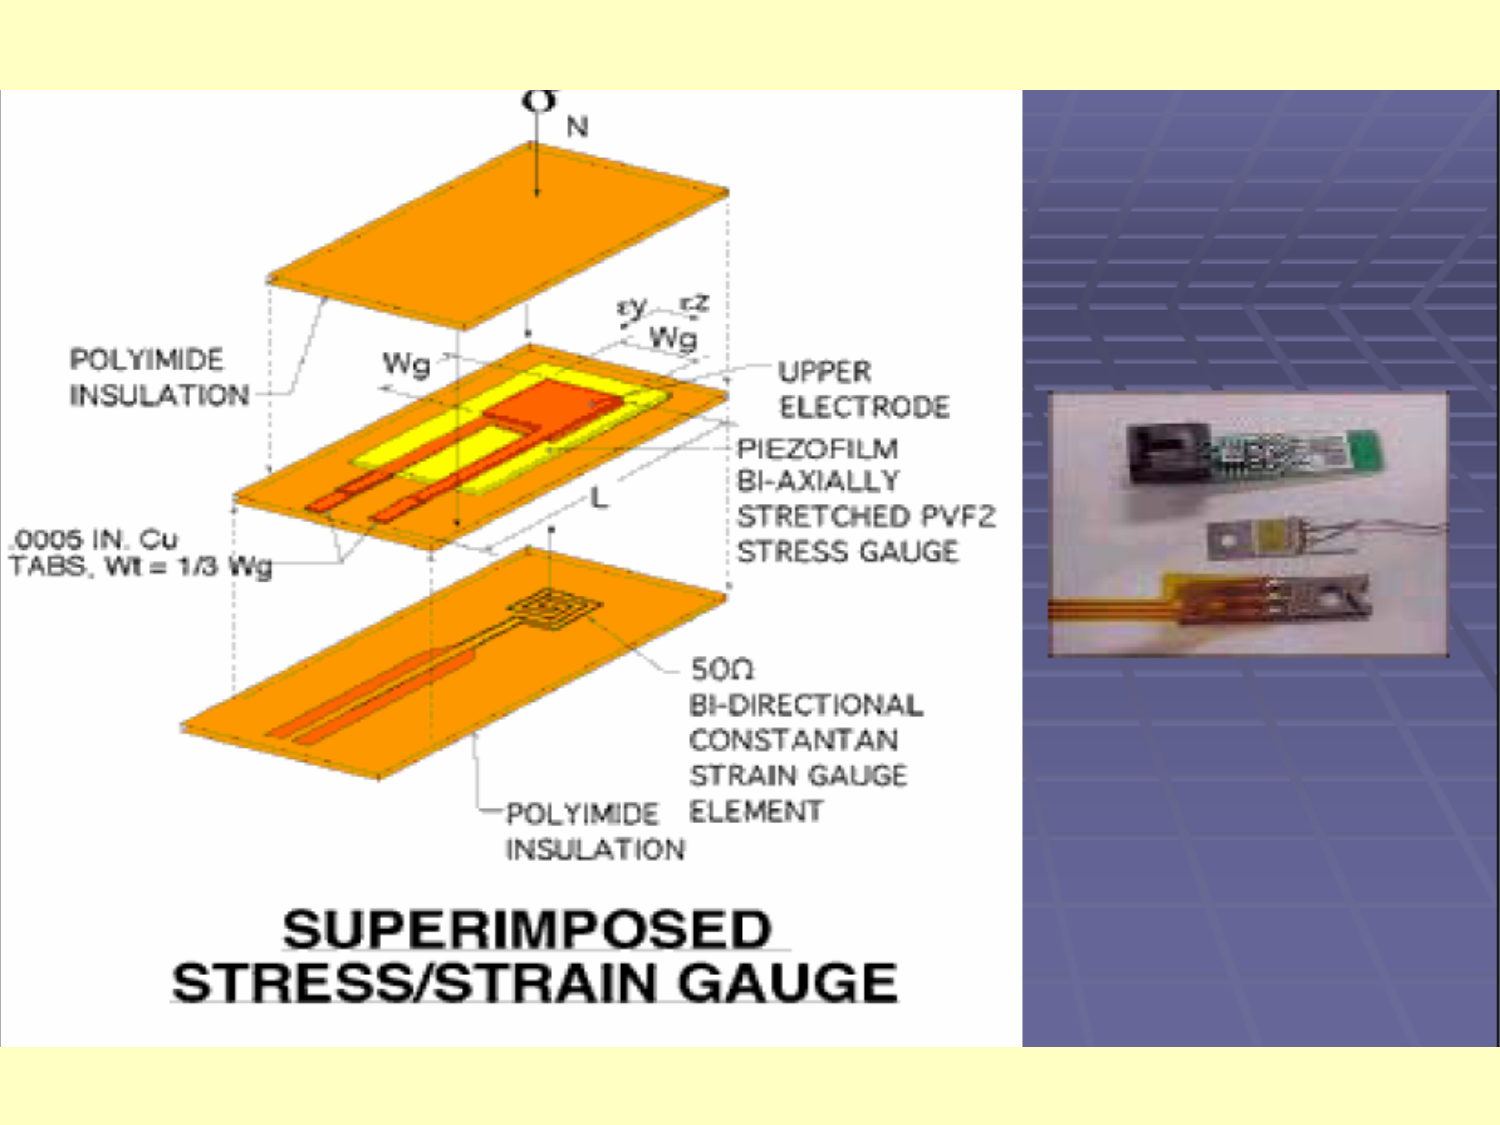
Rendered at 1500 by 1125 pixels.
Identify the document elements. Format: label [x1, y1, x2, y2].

picture [0, 90, 1500, 1047]
